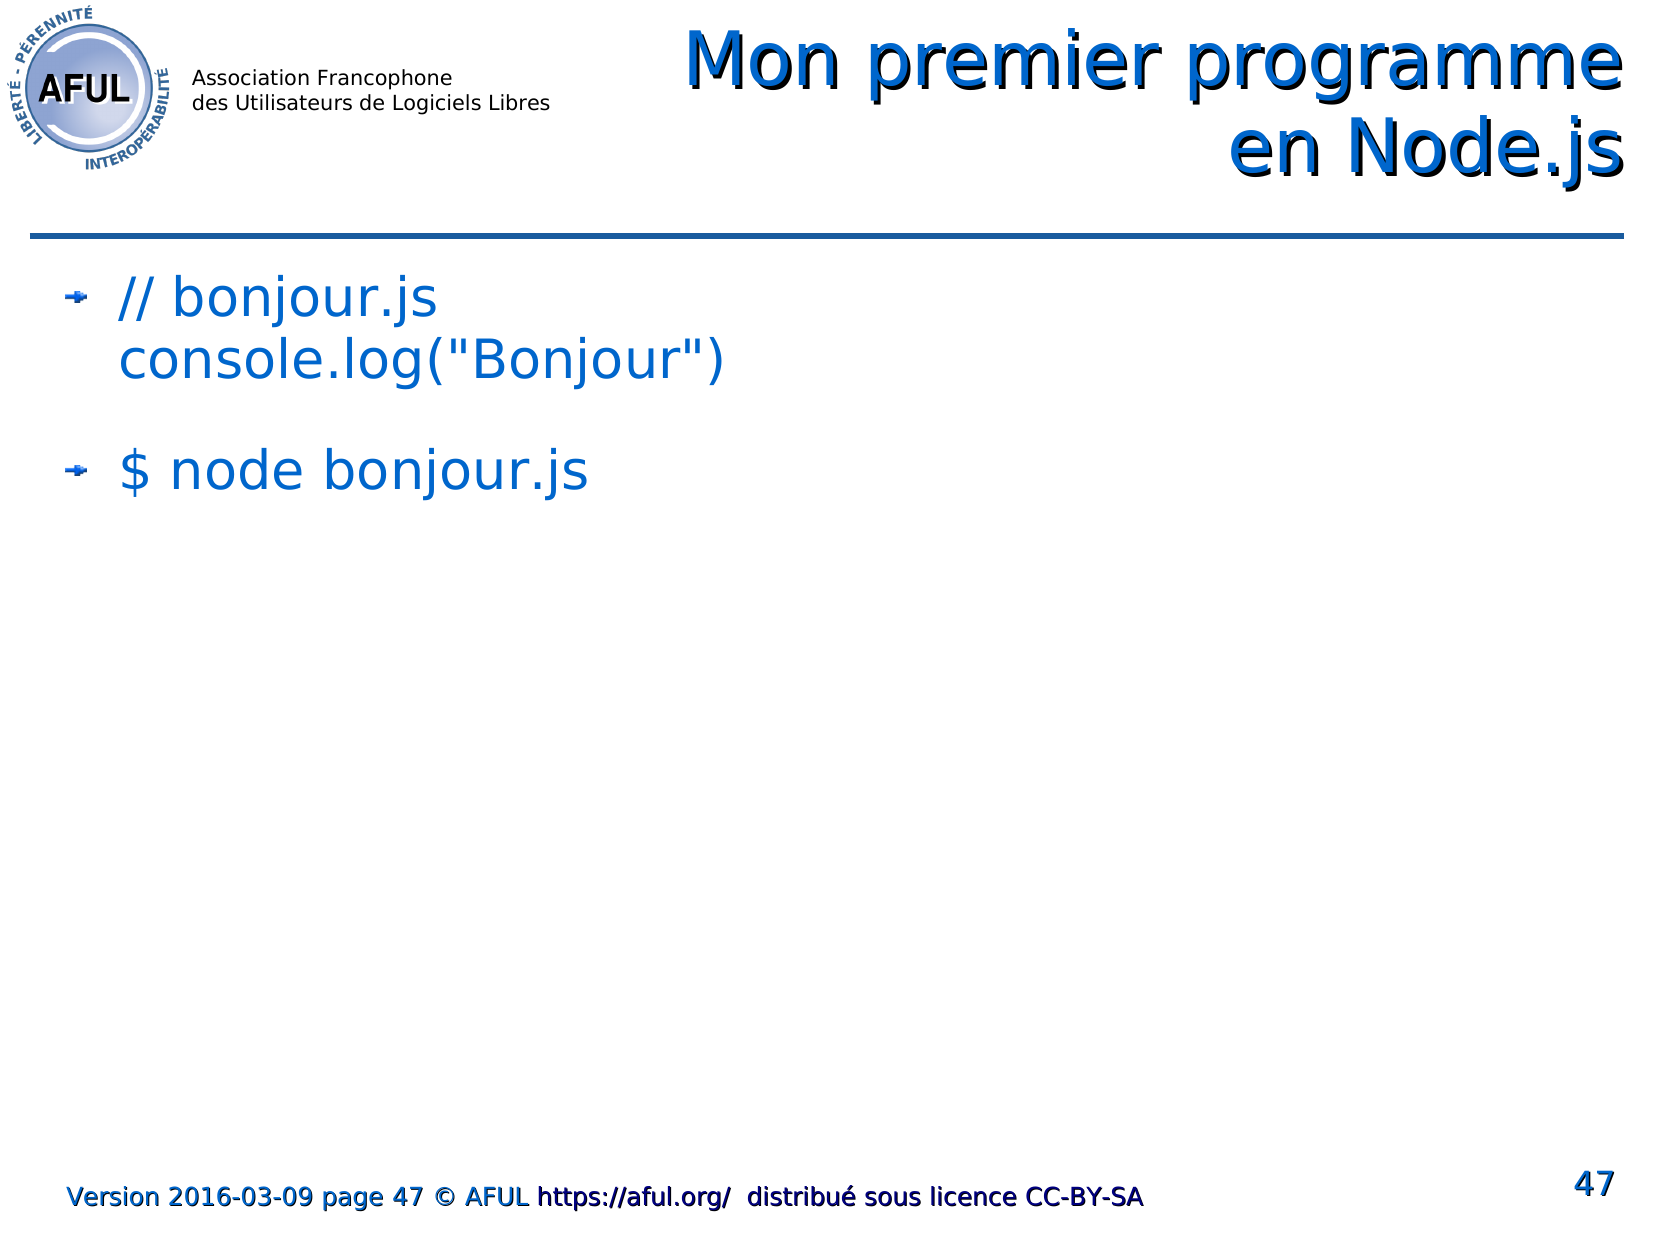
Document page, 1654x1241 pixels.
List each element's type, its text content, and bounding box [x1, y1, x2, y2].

list // bonjour.js console.log("Bonjour") $ node bonjour.js [47, 265, 1595, 1211]
picture [0, 0, 178, 178]
title Mon premier programme en Node.js [501, 0, 1625, 207]
